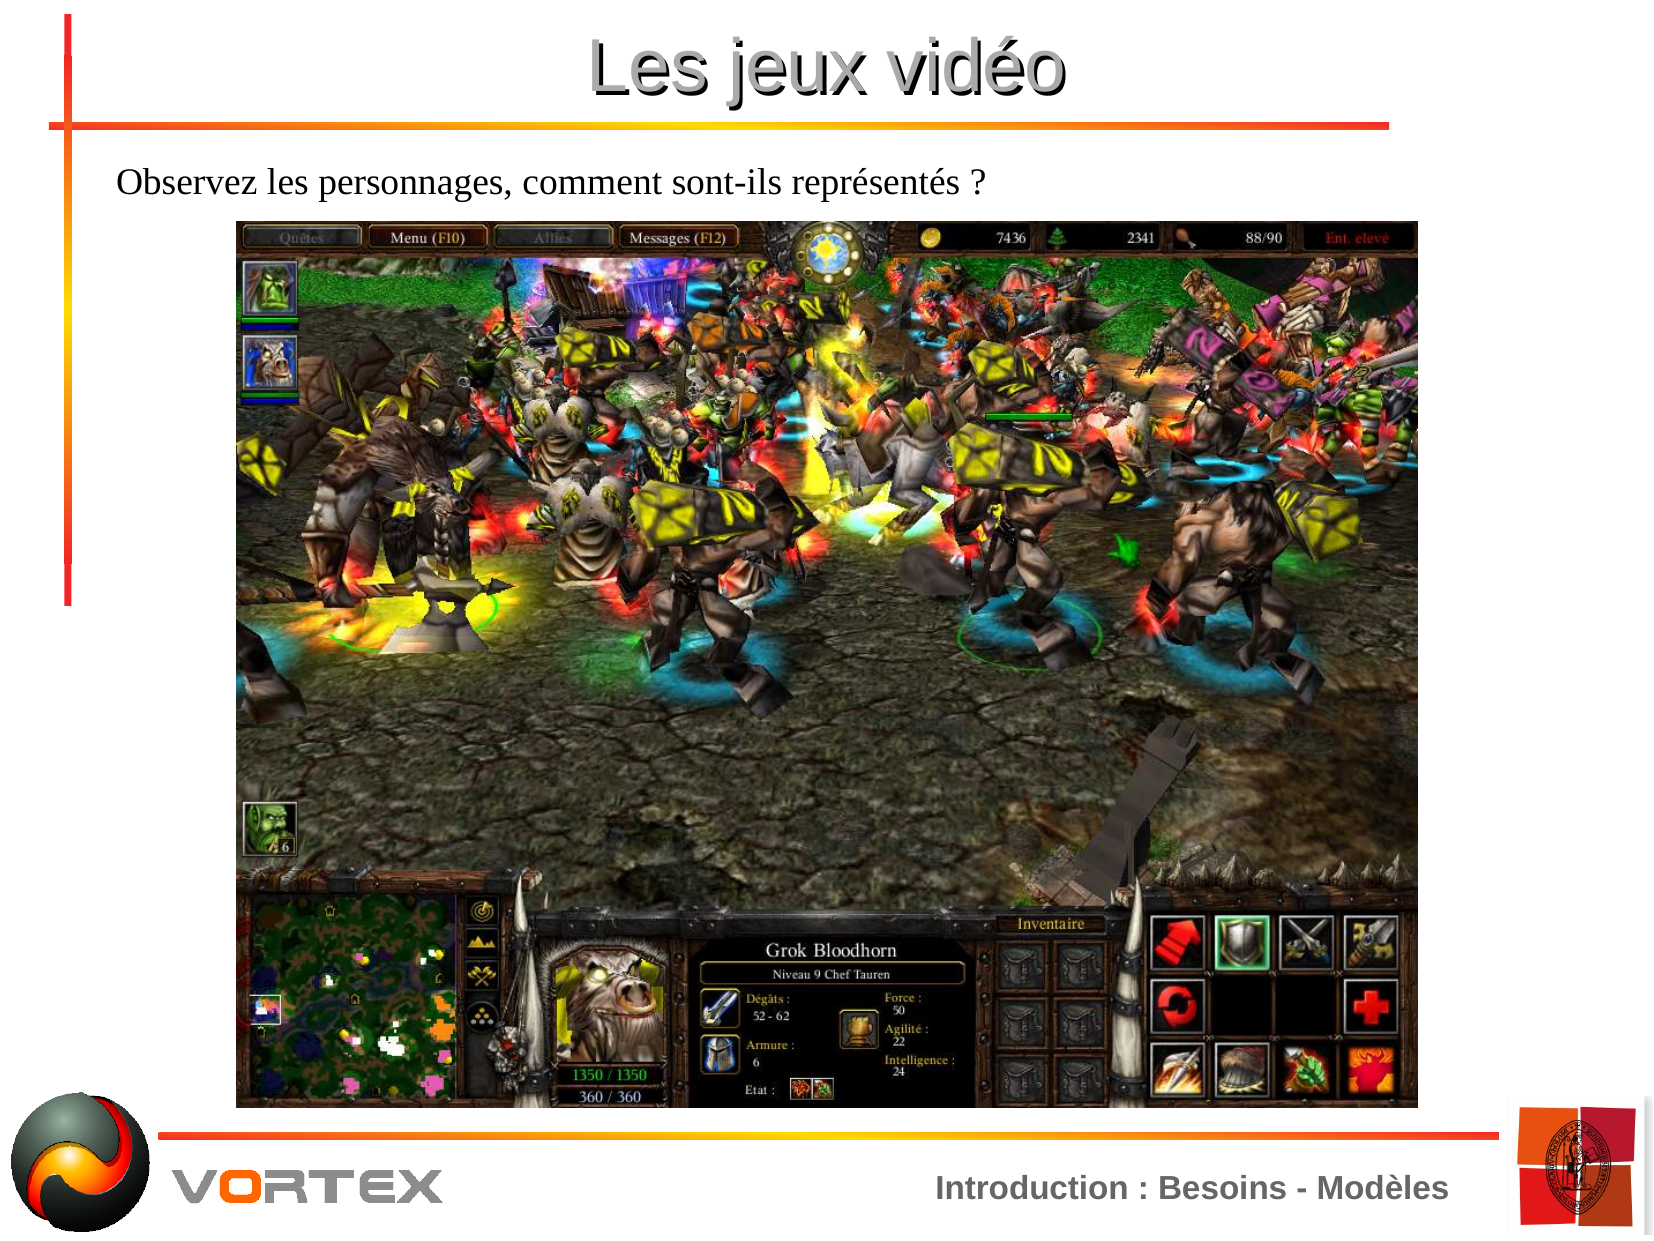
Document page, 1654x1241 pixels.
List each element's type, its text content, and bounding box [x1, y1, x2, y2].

picture [11, 221, 1418, 1232]
list Observez les personnages, comment sont-ils représentés ? [98, 160, 1593, 1088]
picture [1505, 1096, 1653, 1235]
title Les jeux vidéo [0, 9, 1654, 123]
